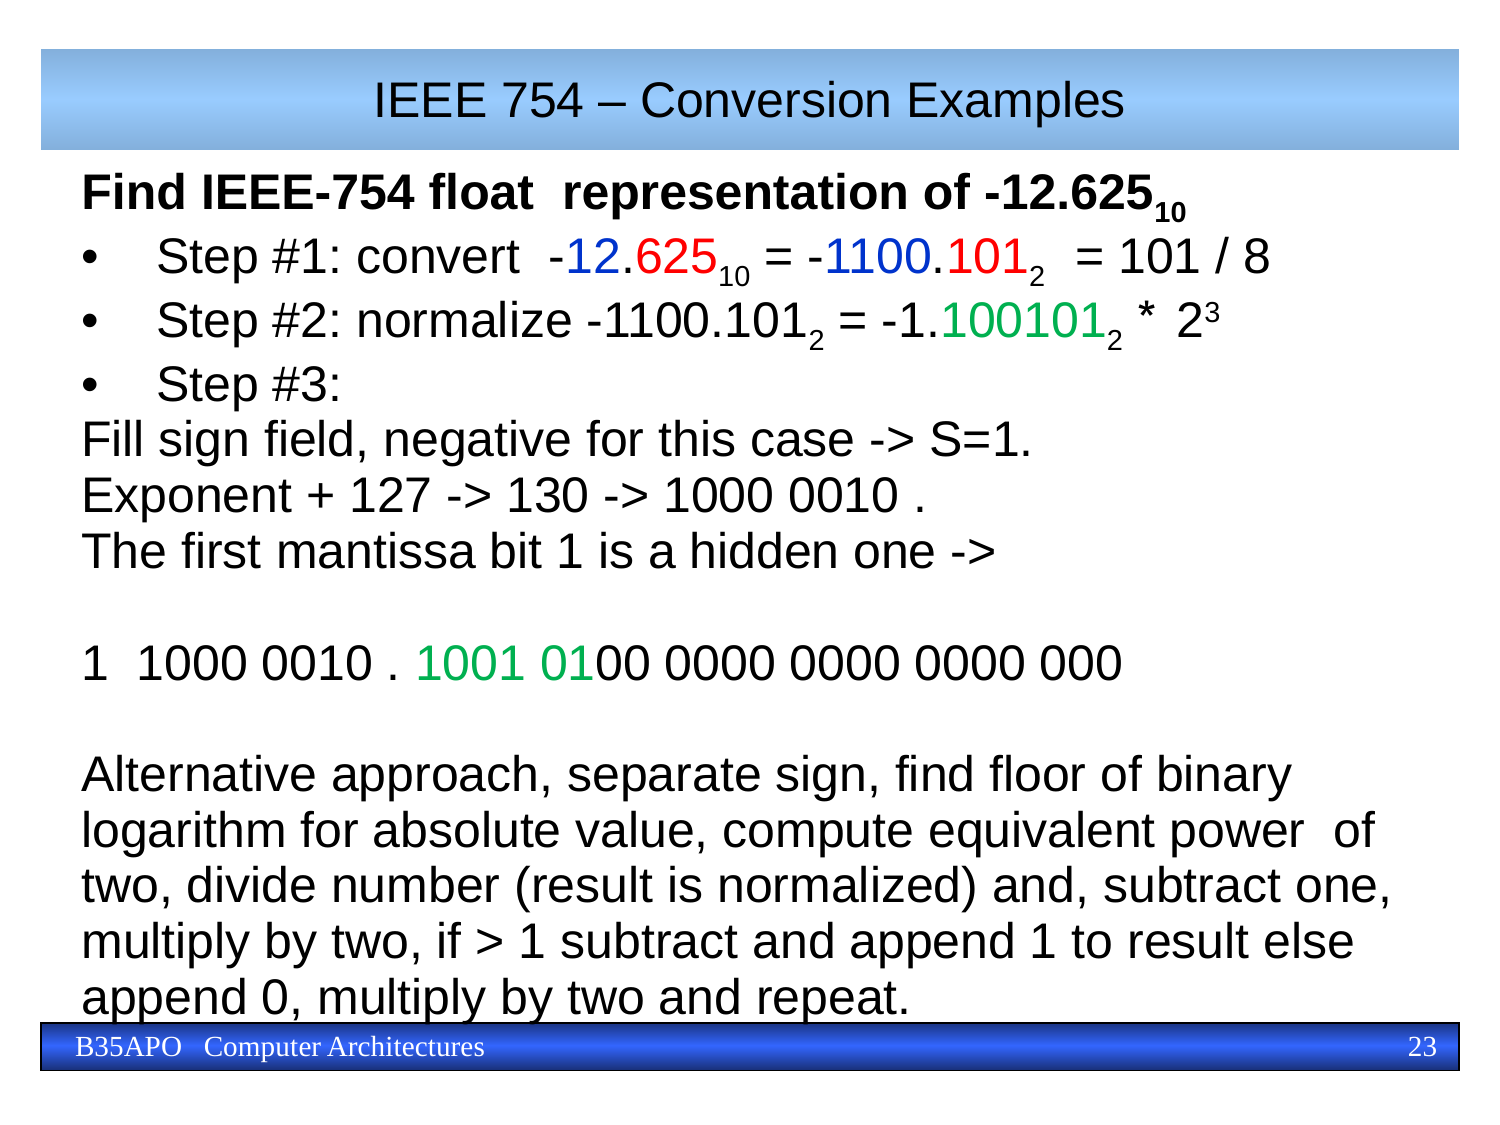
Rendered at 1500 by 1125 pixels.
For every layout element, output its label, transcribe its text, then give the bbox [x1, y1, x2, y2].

text_box Find IEEE-754 float representation of -12.62510 • Step #1: convert -12.62510 = -1100.1012 = 101 / 8 • Step #2: normalize -1100.1012 = -1.1001012 * 23 • Step #3: Fill sign field, negative for this case -> S=1. Exponent + 127 -> 130 -> 1000 0010 . The first mantissa bit 1 is a hidden one -> 1 1000 0010 . 1001 0100 0000 0000 0000 000 Alternative approach, separate sign, find floor of binary logarithm for absolute value, compute equivalent power of two, divide number (result is normalized) and, subtract one, multiply by two, if > 1 subtract and append 1 to result else append 0, multiply by two and repeat. [66, 157, 1463, 1033]
title IEEE 754 – Conversion Examples [41, 49, 1459, 150]
